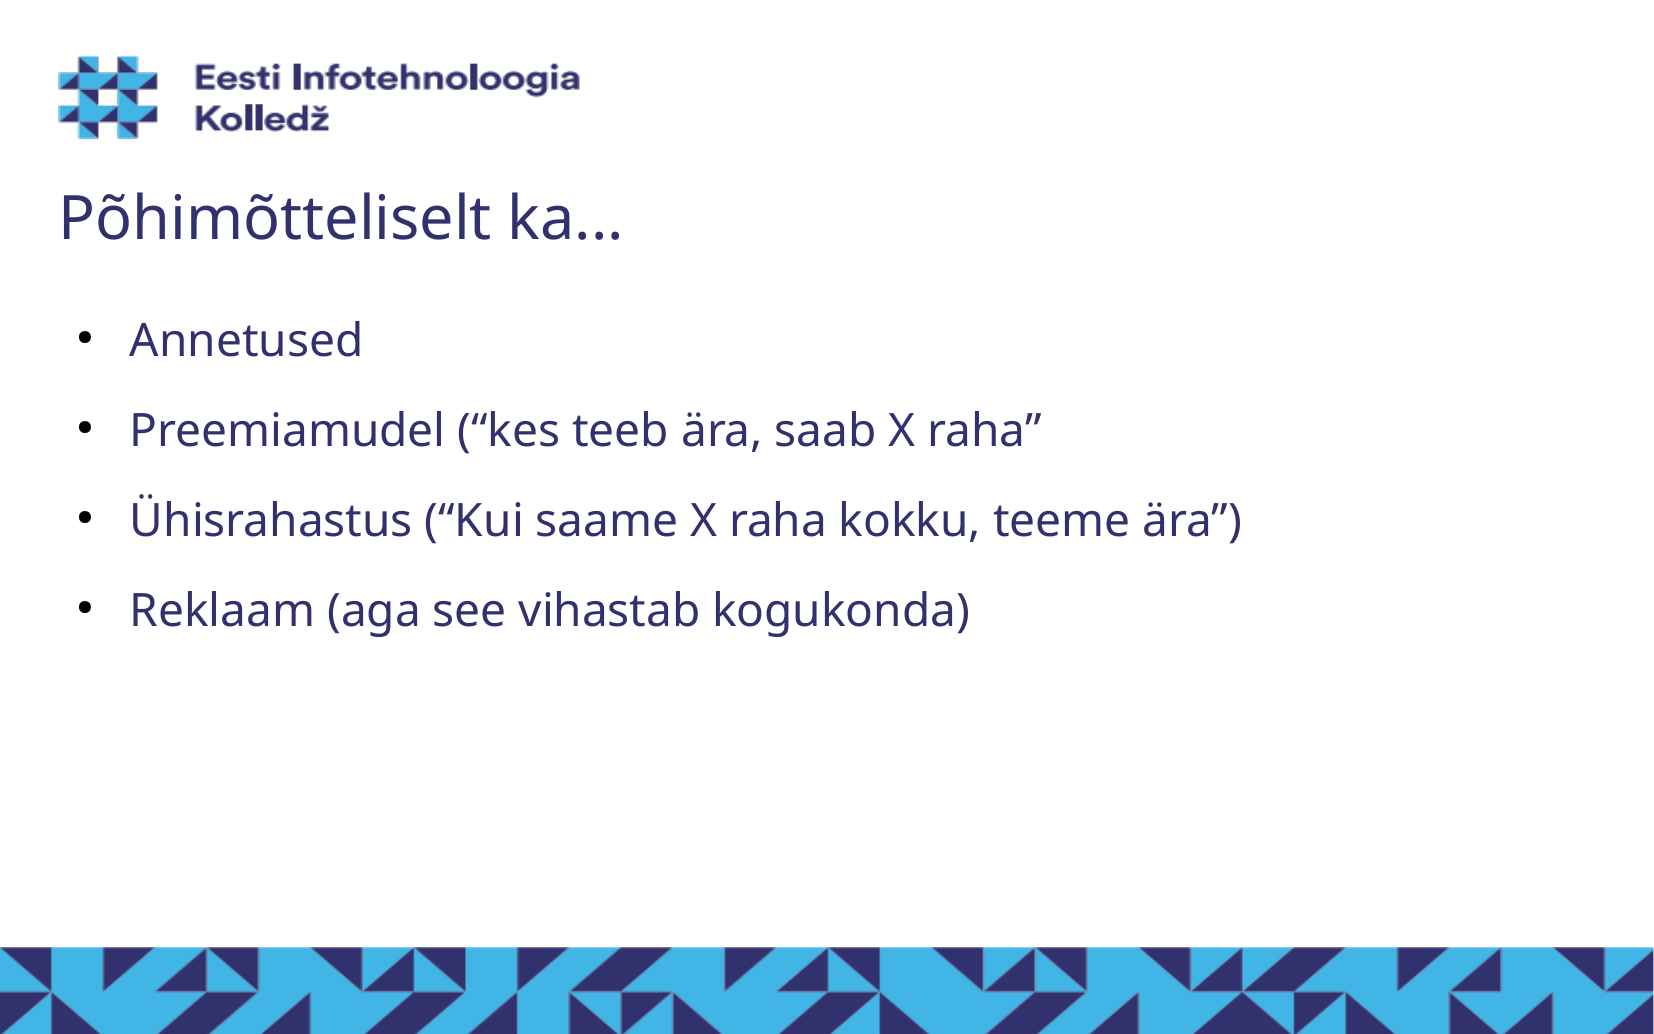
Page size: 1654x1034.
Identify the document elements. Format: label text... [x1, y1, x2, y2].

title Põhimõtteliselt ka... [59, 129, 1571, 303]
list Annetused Preemiamudel (“kes teeb ära, saab X raha” Ühisrahastus (“Kui saame X raha kokku, teeme ära”) Reklaam (aga see vihastab kogukonda) [59, 307, 1607, 945]
